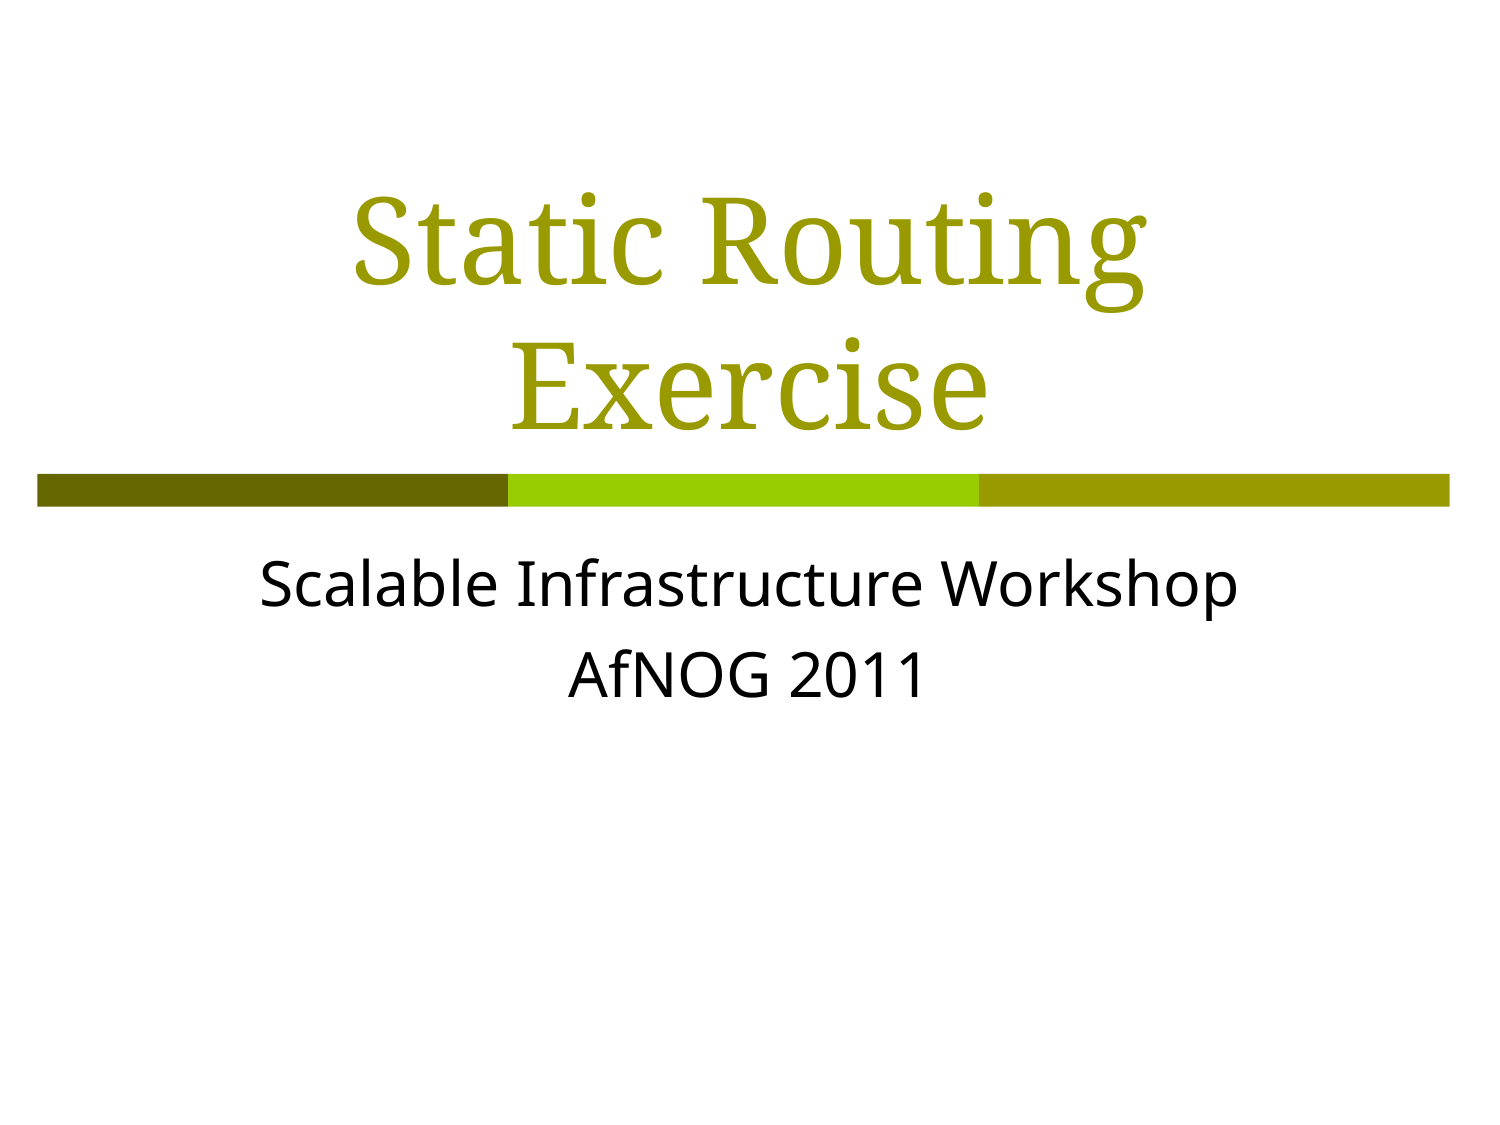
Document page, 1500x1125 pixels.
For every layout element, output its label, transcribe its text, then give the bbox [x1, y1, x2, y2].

text_box Scalable Infrastructure Workshop AfNOG 2011 [225, 536, 1276, 899]
title Static Routing Exercise [112, 112, 1388, 462]
